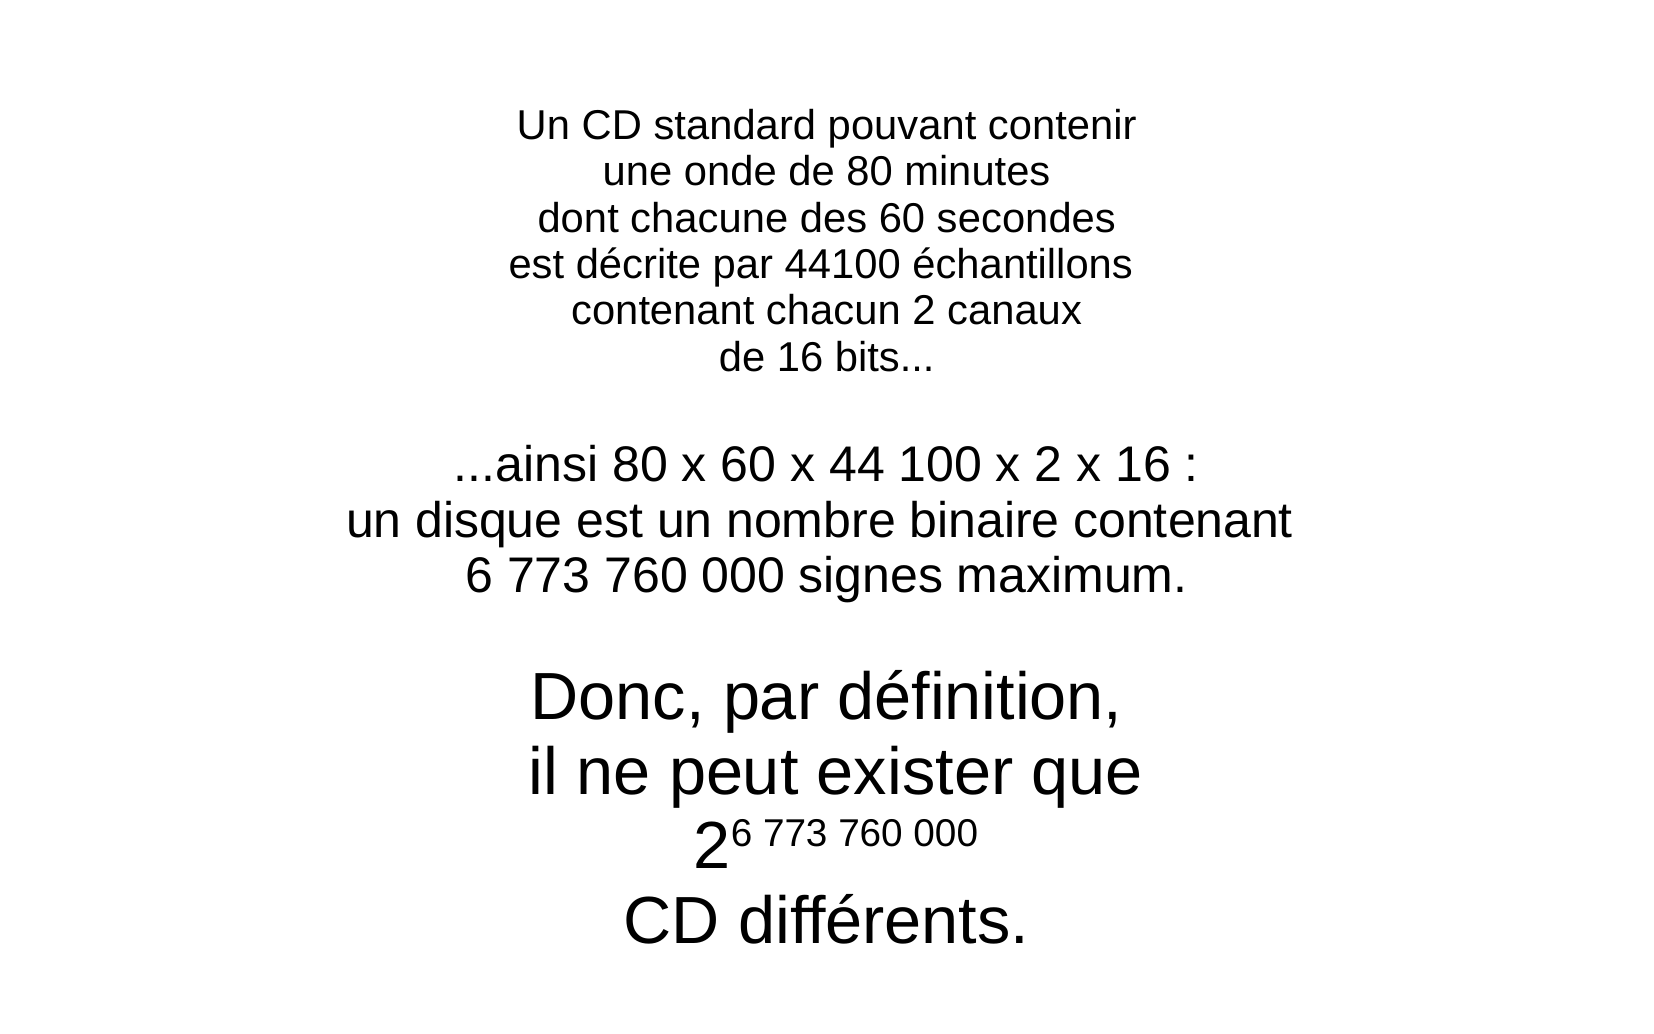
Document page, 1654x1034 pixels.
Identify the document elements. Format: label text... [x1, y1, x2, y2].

subtitle Un CD standard pouvant contenir une onde de 80 minutes dont chacune des 60 secondes est décrite par 44100 échantillons contenant chacun 2 canaux de 16 bits... ...ainsi 80 x 60 x 44 100 x 2 x 16 : un disque est un nombre binaire contenant 6 773 760 000 signes maximum. Donc, par définition, il ne peut exister que 26 773 760 000 CD différents. [82, 100, 1571, 960]
